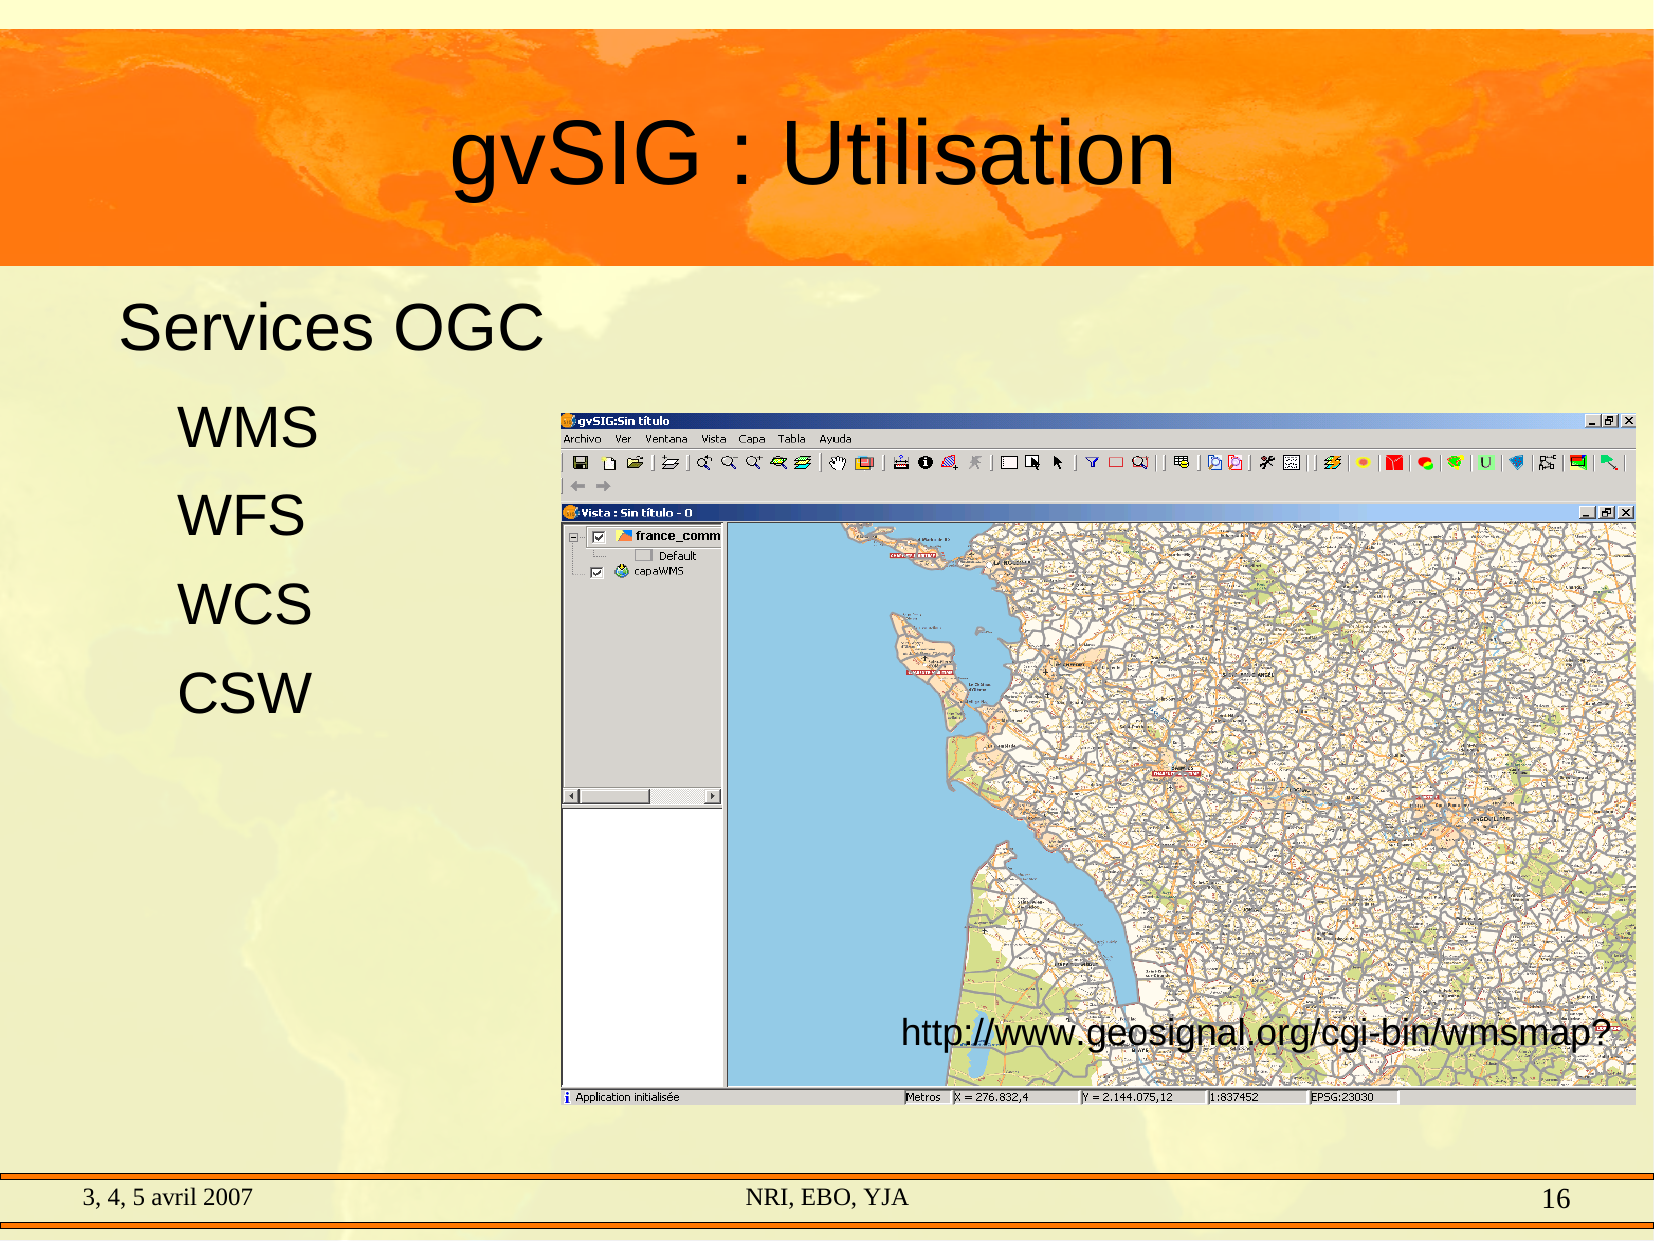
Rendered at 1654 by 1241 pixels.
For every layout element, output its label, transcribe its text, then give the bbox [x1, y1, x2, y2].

title gvSIG : Utilisation [82, 49, 1571, 257]
list Services OGC WMS WFS WCS CSW [82, 290, 1571, 1109]
text_box http://www.geosignal.org/cgi-bin/wmsmap? [886, 1003, 1629, 1061]
picture [561, 413, 1636, 1105]
picture [0, 29, 1654, 266]
